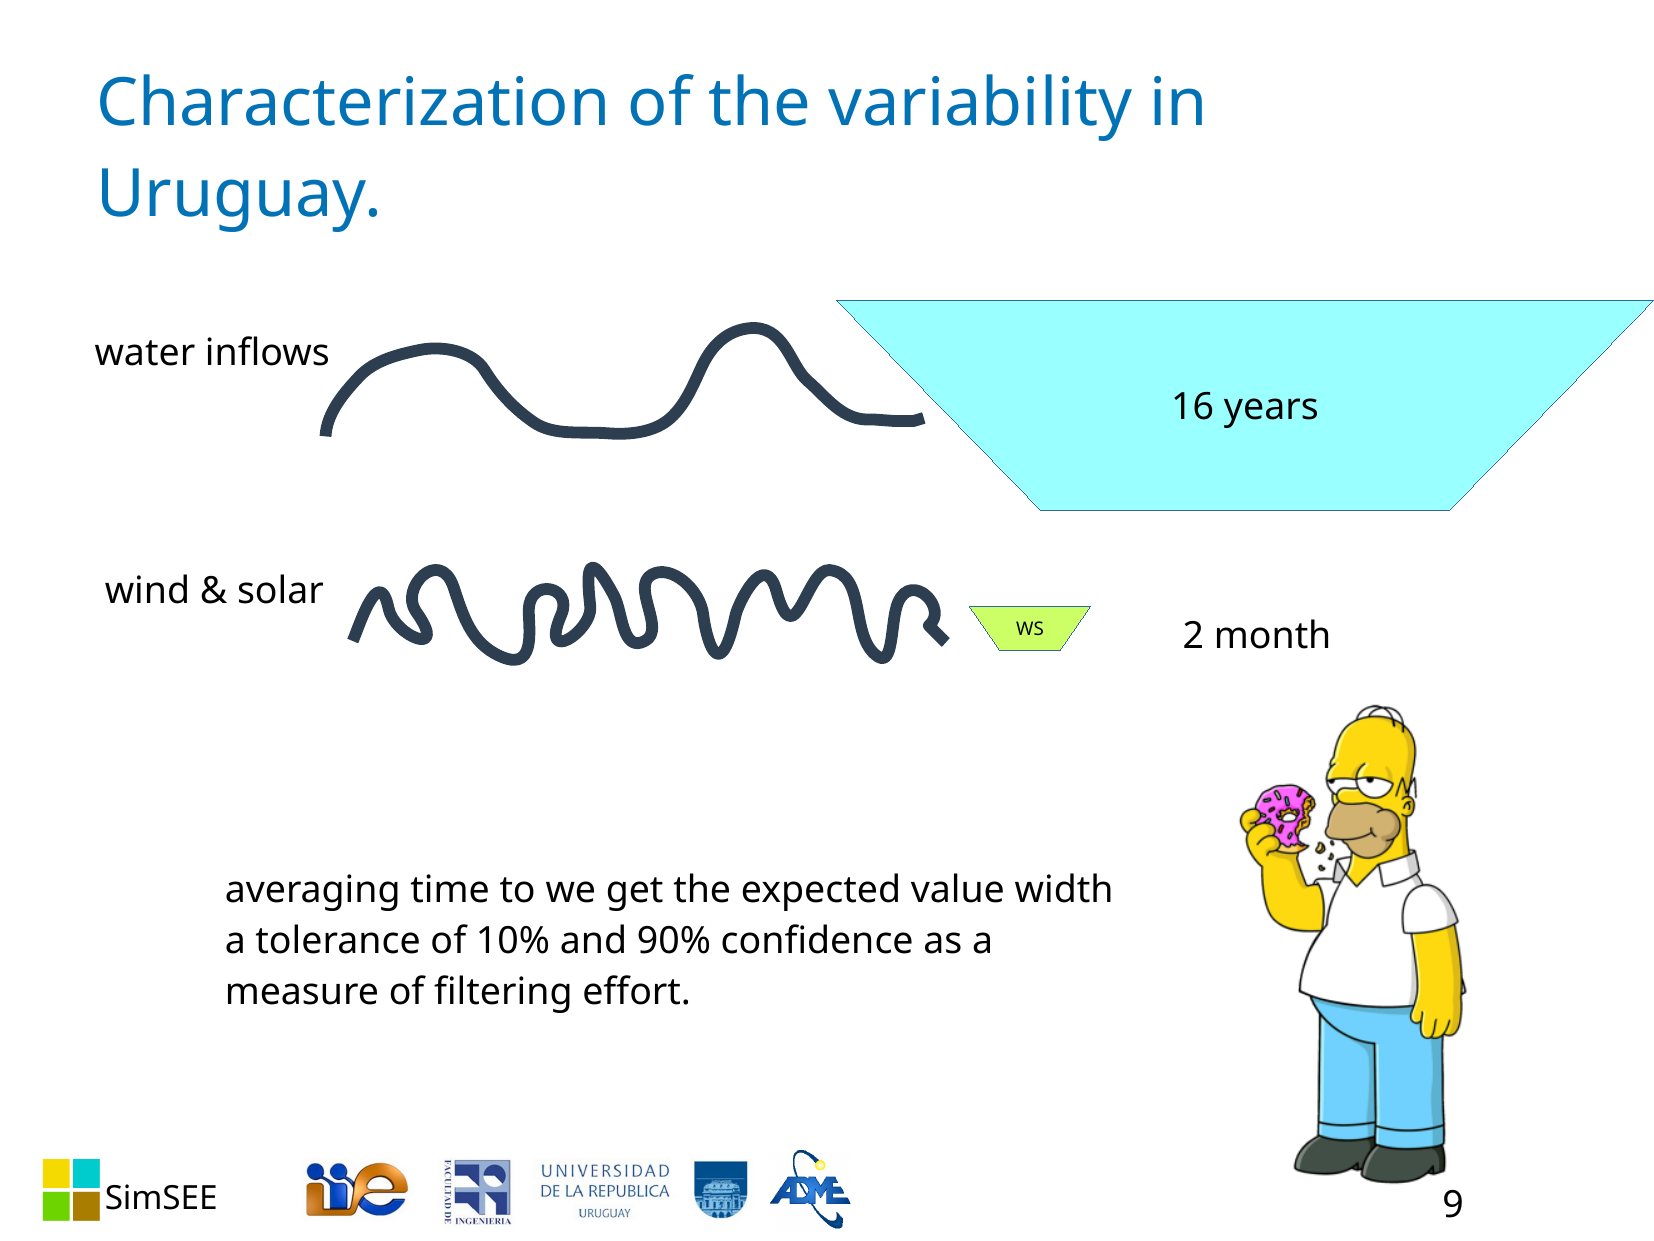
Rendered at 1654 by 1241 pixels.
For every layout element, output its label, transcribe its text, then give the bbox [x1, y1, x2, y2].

text_box 2 month [1167, 601, 1356, 661]
title Characterization of the variability in Uruguay. [90, 45, 1264, 237]
picture [1235, 700, 1473, 1188]
text_box water inflows [79, 317, 360, 377]
picture [770, 1150, 853, 1230]
text_box WS [969, 606, 1091, 651]
picture [296, 1154, 753, 1229]
picture [41, 1157, 102, 1223]
text_box wind & solar [90, 555, 366, 615]
text_box 16 years [836, 300, 1654, 511]
text_box averaging time to we get the expected value width a tolerance of 10% and 90% confidence as a measure of filtering effort. [210, 855, 1141, 1001]
